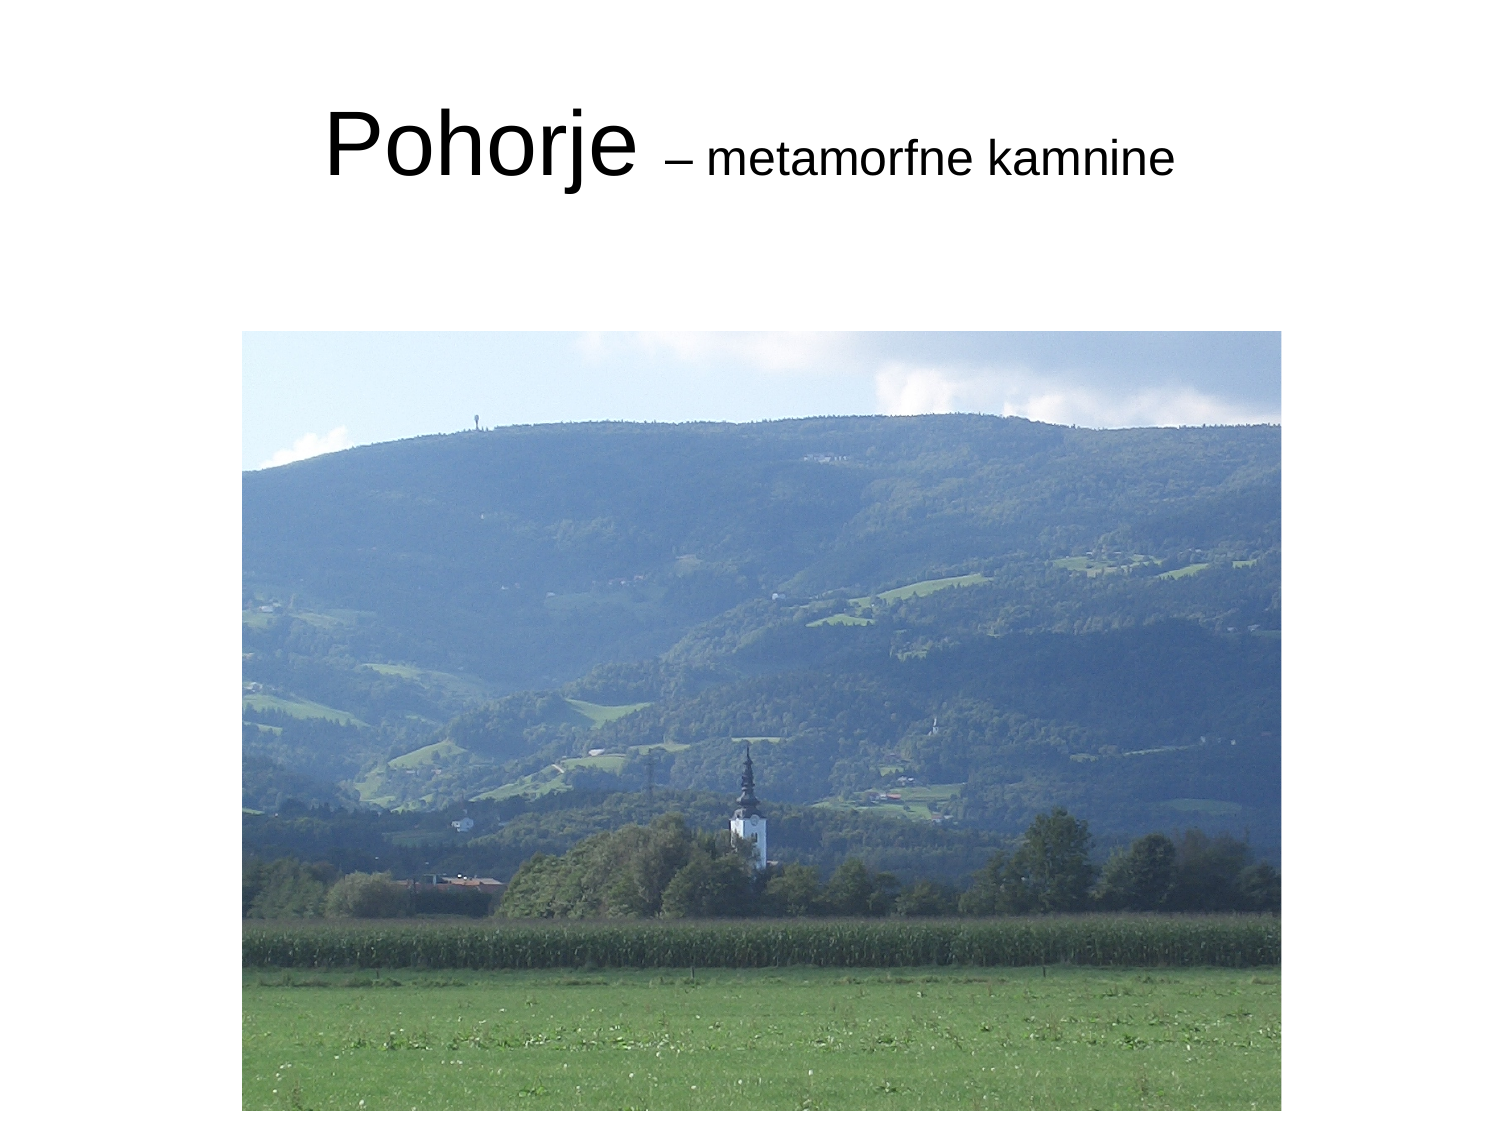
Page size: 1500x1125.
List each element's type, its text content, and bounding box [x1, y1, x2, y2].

title Pohorje – metamorfne kamnine [75, 45, 1426, 233]
picture [242, 331, 1282, 1111]
